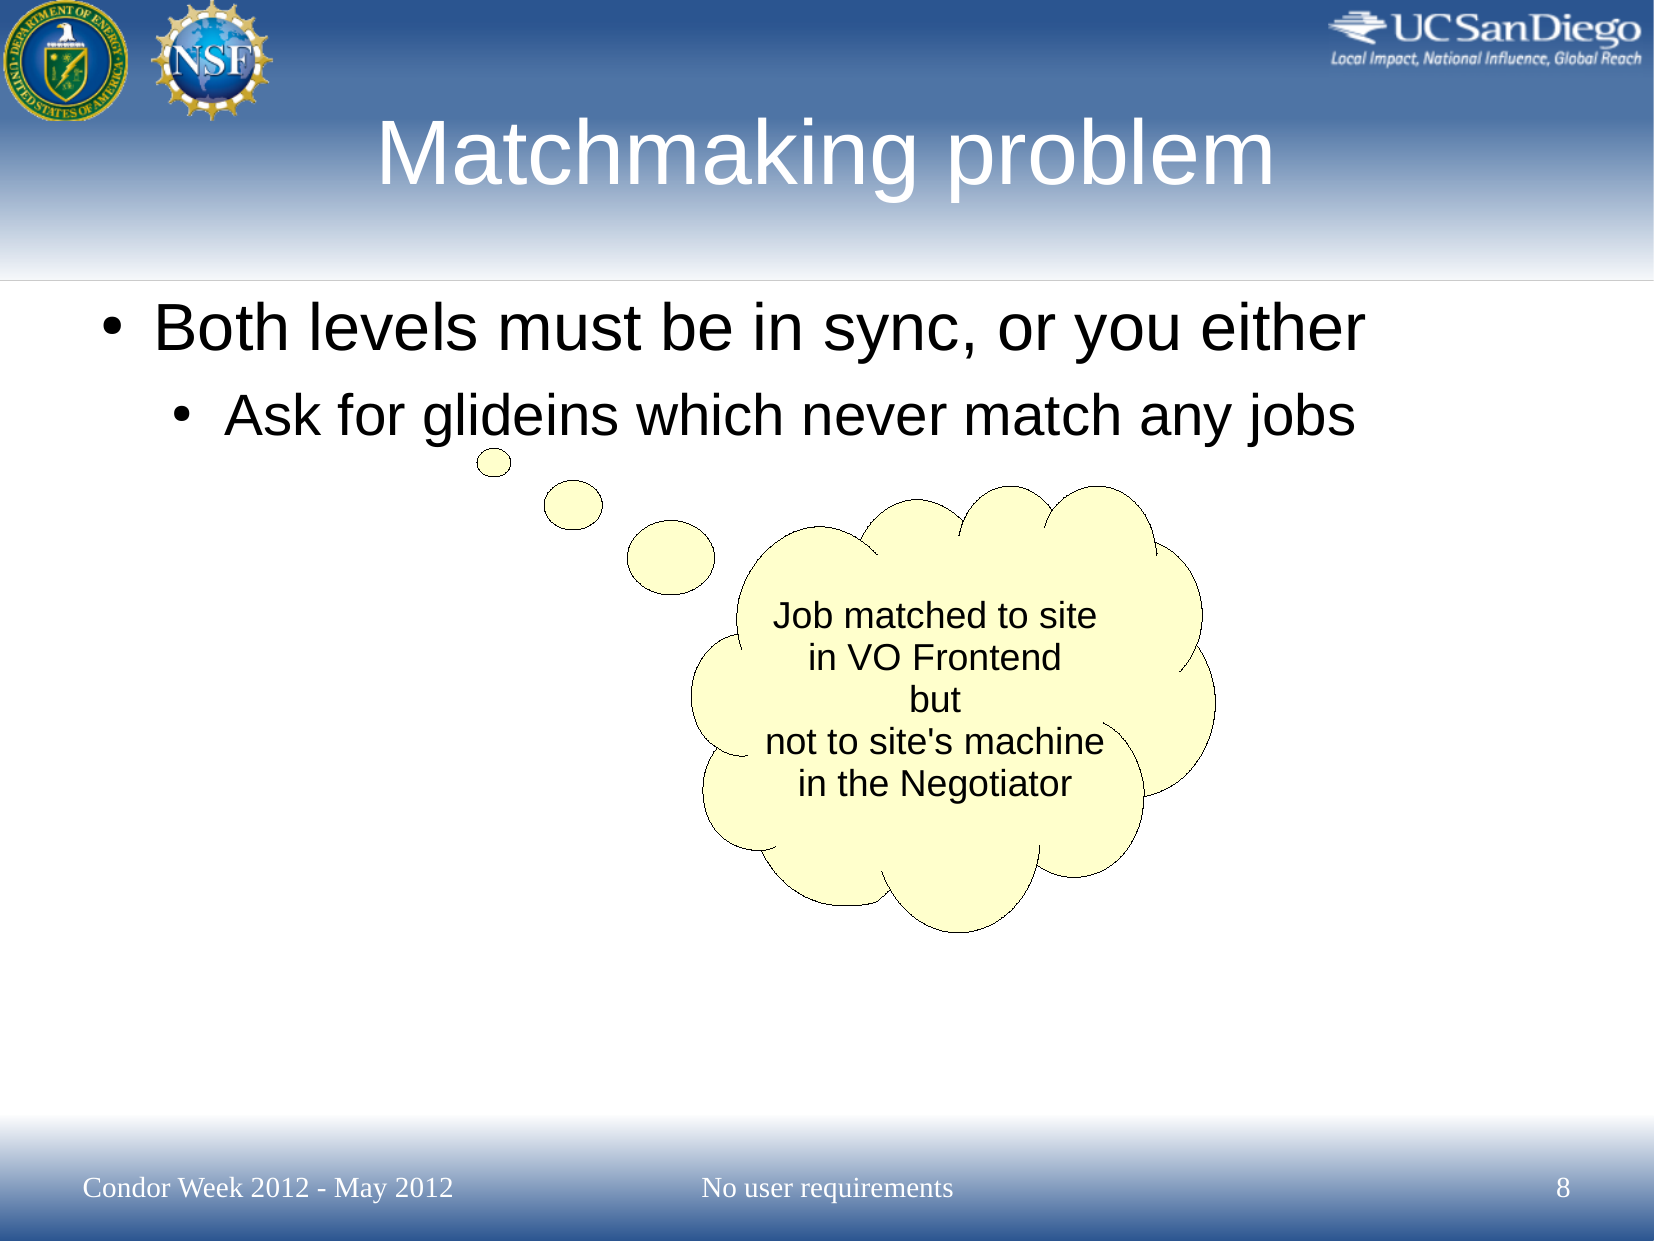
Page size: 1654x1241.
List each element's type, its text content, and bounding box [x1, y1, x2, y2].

picture [0, 0, 1654, 288]
text_box Job matched to site in VO Frontend but not to site's machine in the Negotiator [544, 480, 603, 530]
list Both levels must be in sync, or you either Ask for glideins which never match any jobs [82, 290, 1571, 1109]
text_box Job matched to site in VO Frontend but not to site's machine in the Negotiator [691, 486, 1216, 933]
title Matchmaking problem [82, 56, 1571, 250]
text_box Job matched to site in VO Frontend but not to site's machine in the Negotiator [627, 520, 715, 595]
